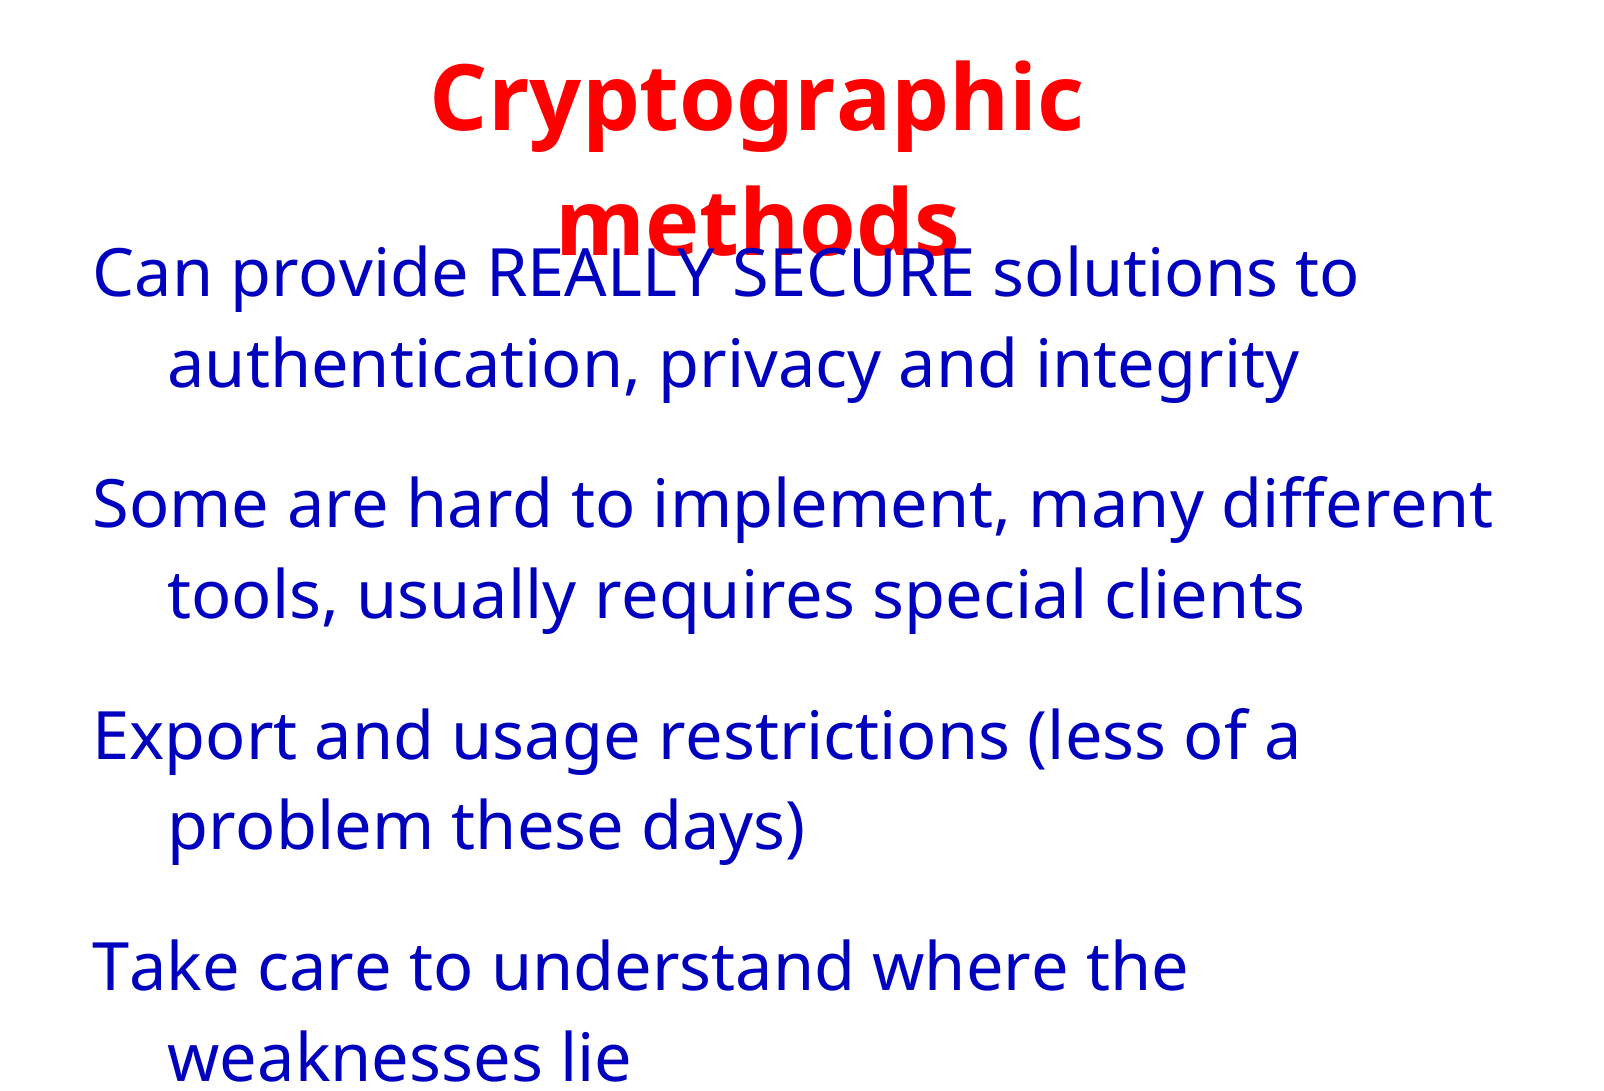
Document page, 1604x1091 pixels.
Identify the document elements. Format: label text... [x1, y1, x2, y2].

list Can provide REALLY SECURE solutions to authentication, privacy and integrity Some are hard to implement, many different tools, usually requires special clients Export and usage restrictions (less of a problem these days) Take care to understand where the weaknesses lie [92, 225, 1501, 1017]
title Cryptographic methods [235, 32, 1281, 143]
